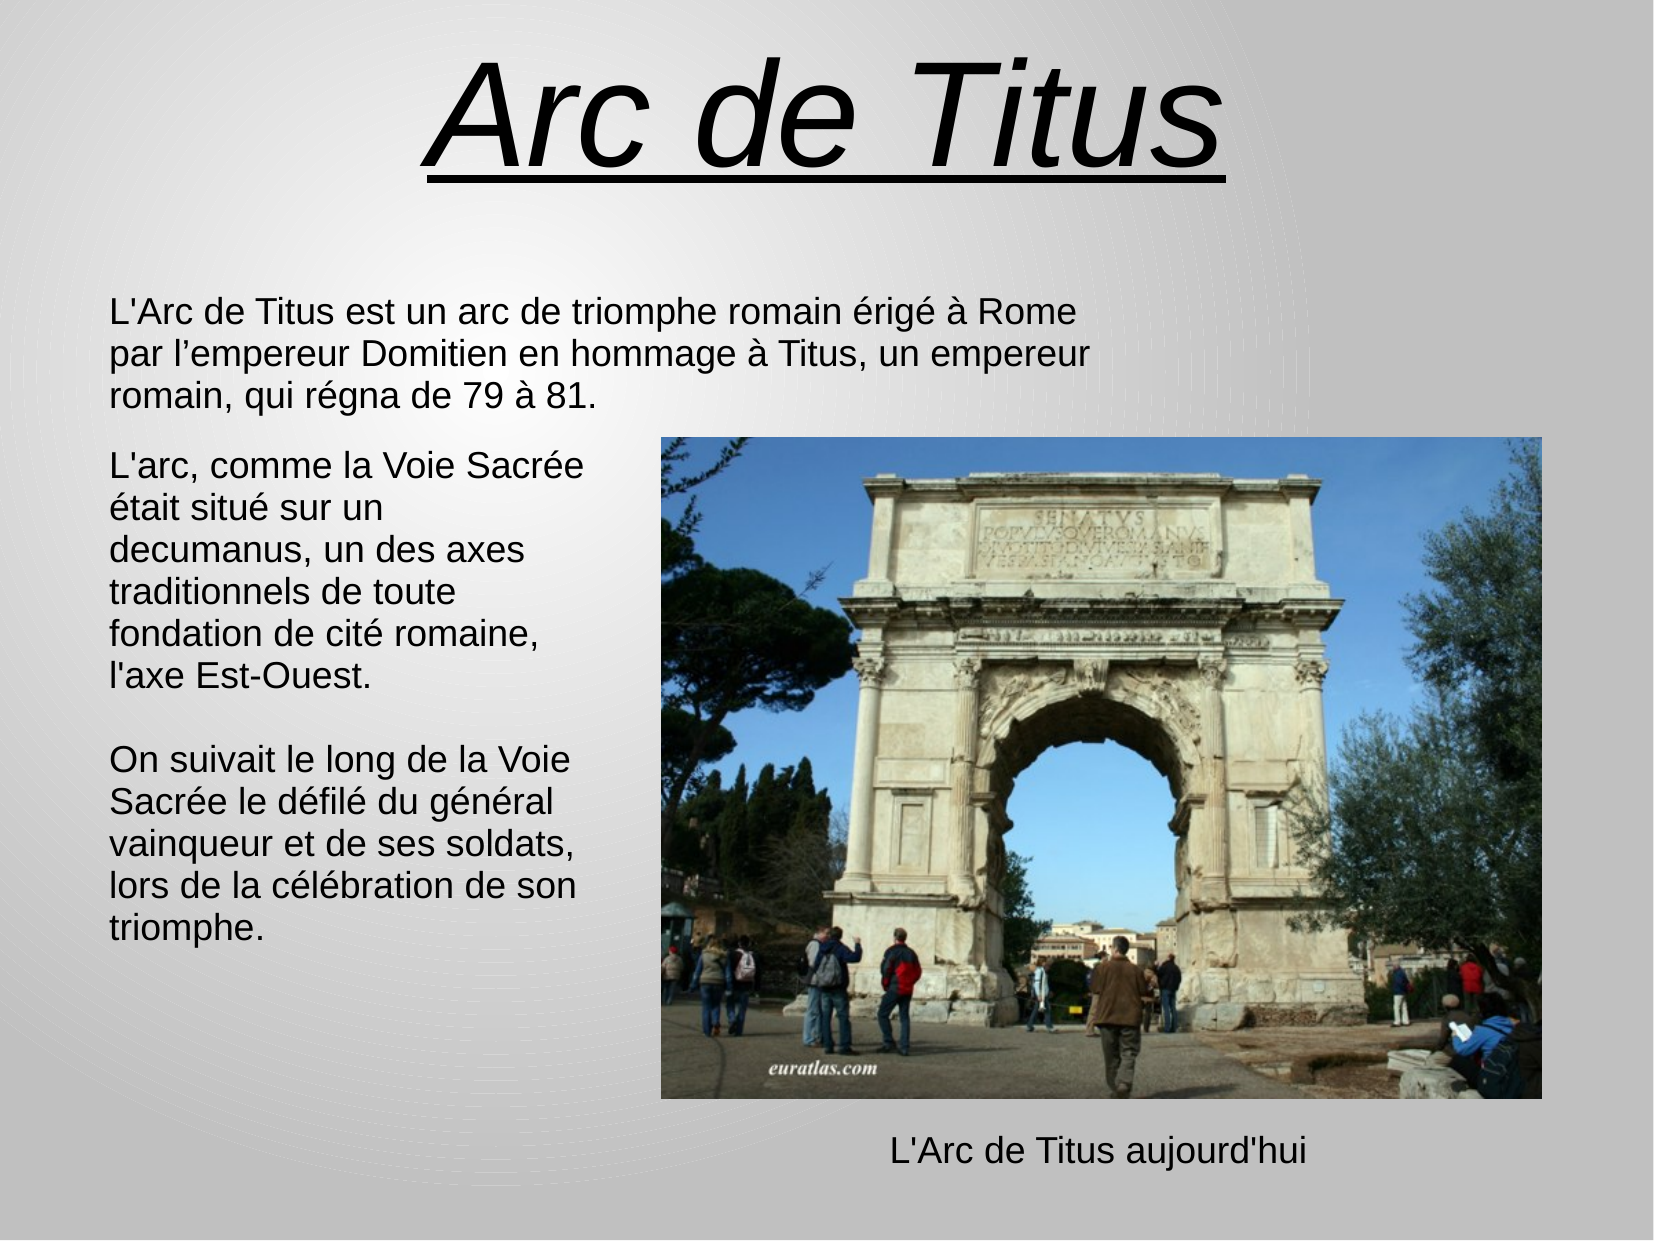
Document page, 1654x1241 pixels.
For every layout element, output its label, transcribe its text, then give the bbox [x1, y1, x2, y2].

text_box L'Arc de Titus aujourd'hui [637, 1122, 1560, 1179]
text_box Arc de Titus [0, 23, 1654, 206]
text_box L'Arc de Titus est un arc de triomphe romain érigé à Rome par l’empereur Domitien en hommage à Titus, un empereur romain, qui régna de 79 à 81. [94, 283, 1146, 425]
text_box L'arc, comme la Voie Sacrée était situé sur un decumanus, un des axes traditionnels de toute fondation de cité romaine, l'axe Est-Ouest. On suivait le long de la Voie Sacrée le défilé du général vainqueur et de ses soldats, lors de la célébration de son triomphe. [94, 437, 603, 957]
picture [661, 437, 1542, 1099]
